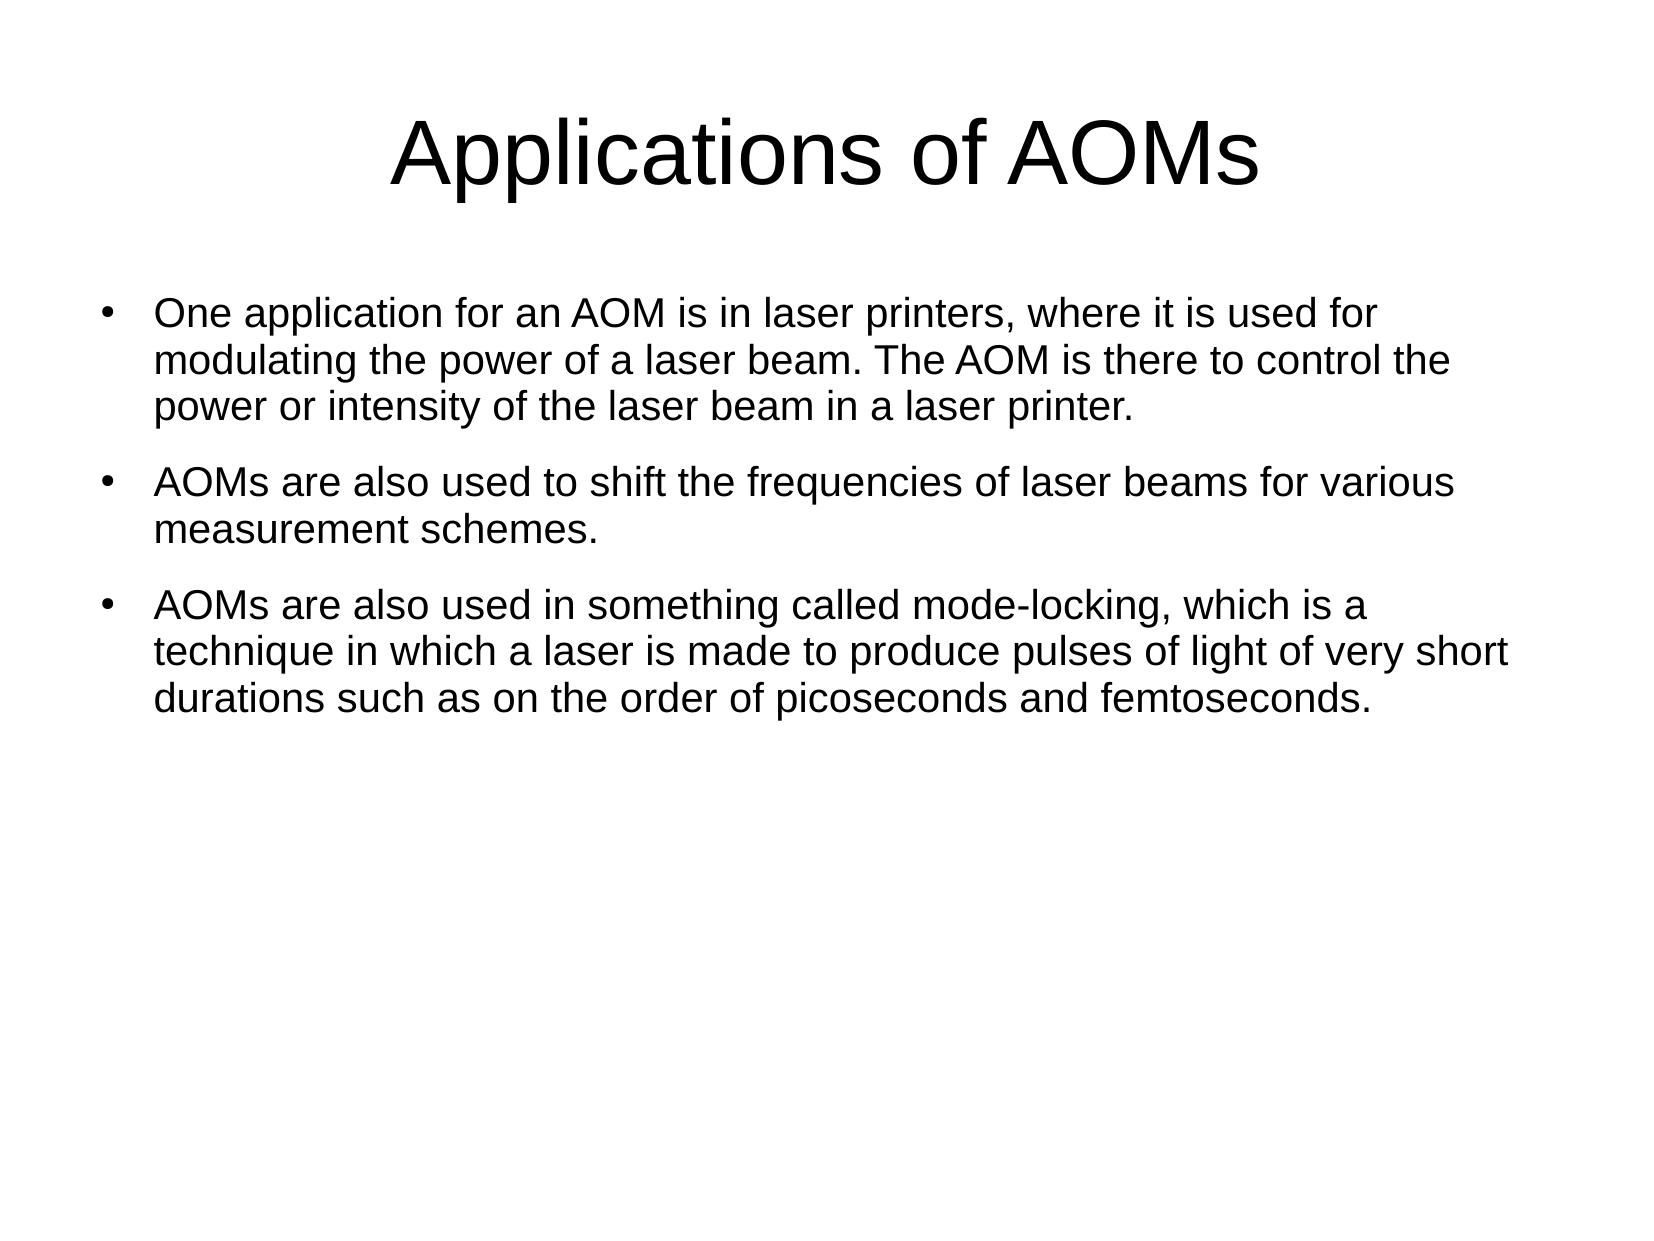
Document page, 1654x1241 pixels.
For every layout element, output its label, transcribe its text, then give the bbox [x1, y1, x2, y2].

list One application for an AOM is in laser printers, where it is used for modulating the power of a laser beam. The AOM is there to control the power or intensity of the laser beam in a laser printer. AOMs are also used to shift the frequencies of laser beams for various measurement schemes. AOMs are also used in something called mode-locking, which is a technique in which a laser is made to produce pulses of light of very short durations such as on the order of picoseconds and femtoseconds. [82, 290, 1538, 1010]
title Applications of AOMs [82, 49, 1571, 257]
